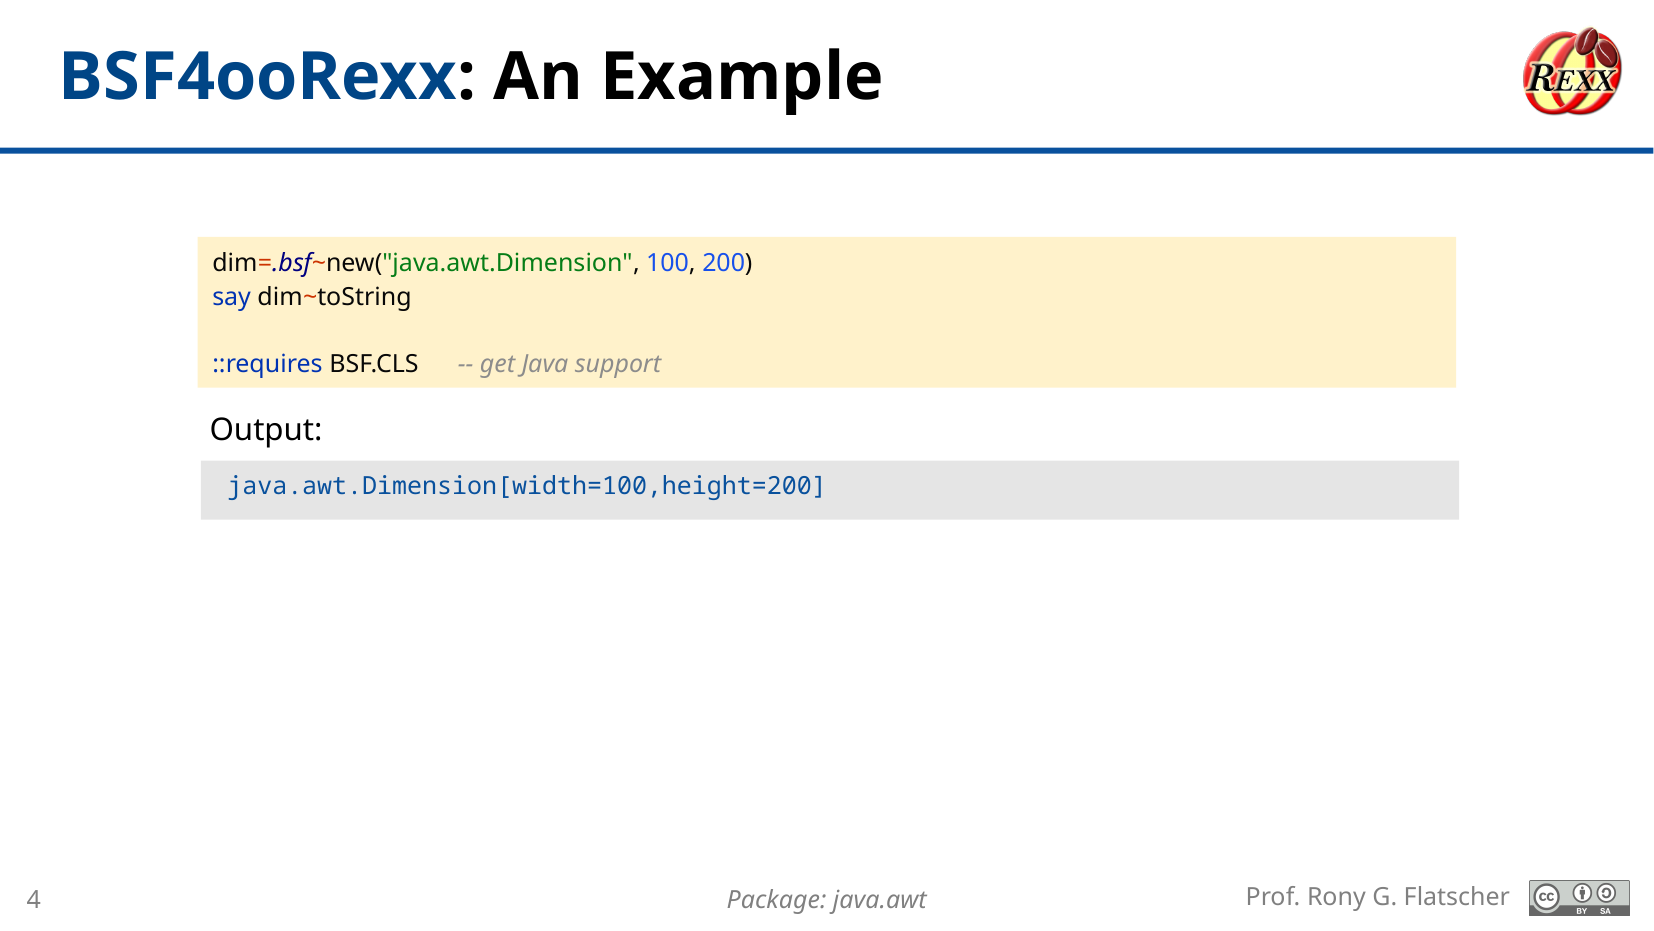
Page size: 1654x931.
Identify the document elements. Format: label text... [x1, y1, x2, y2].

title BSF4ooRexx: An Example [0, 0, 1654, 148]
text_box java.awt.Dimension[width=100,height=200] [200, 460, 1460, 520]
text_box Output: [194, 399, 1375, 455]
text_box Package: java.awt [0, 874, 1654, 922]
text_box dim=.bsf~new("java.awt.Dimension", 100, 200) say dim~toString ::requires BSF.CLS -- get Java support [197, 236, 1457, 383]
